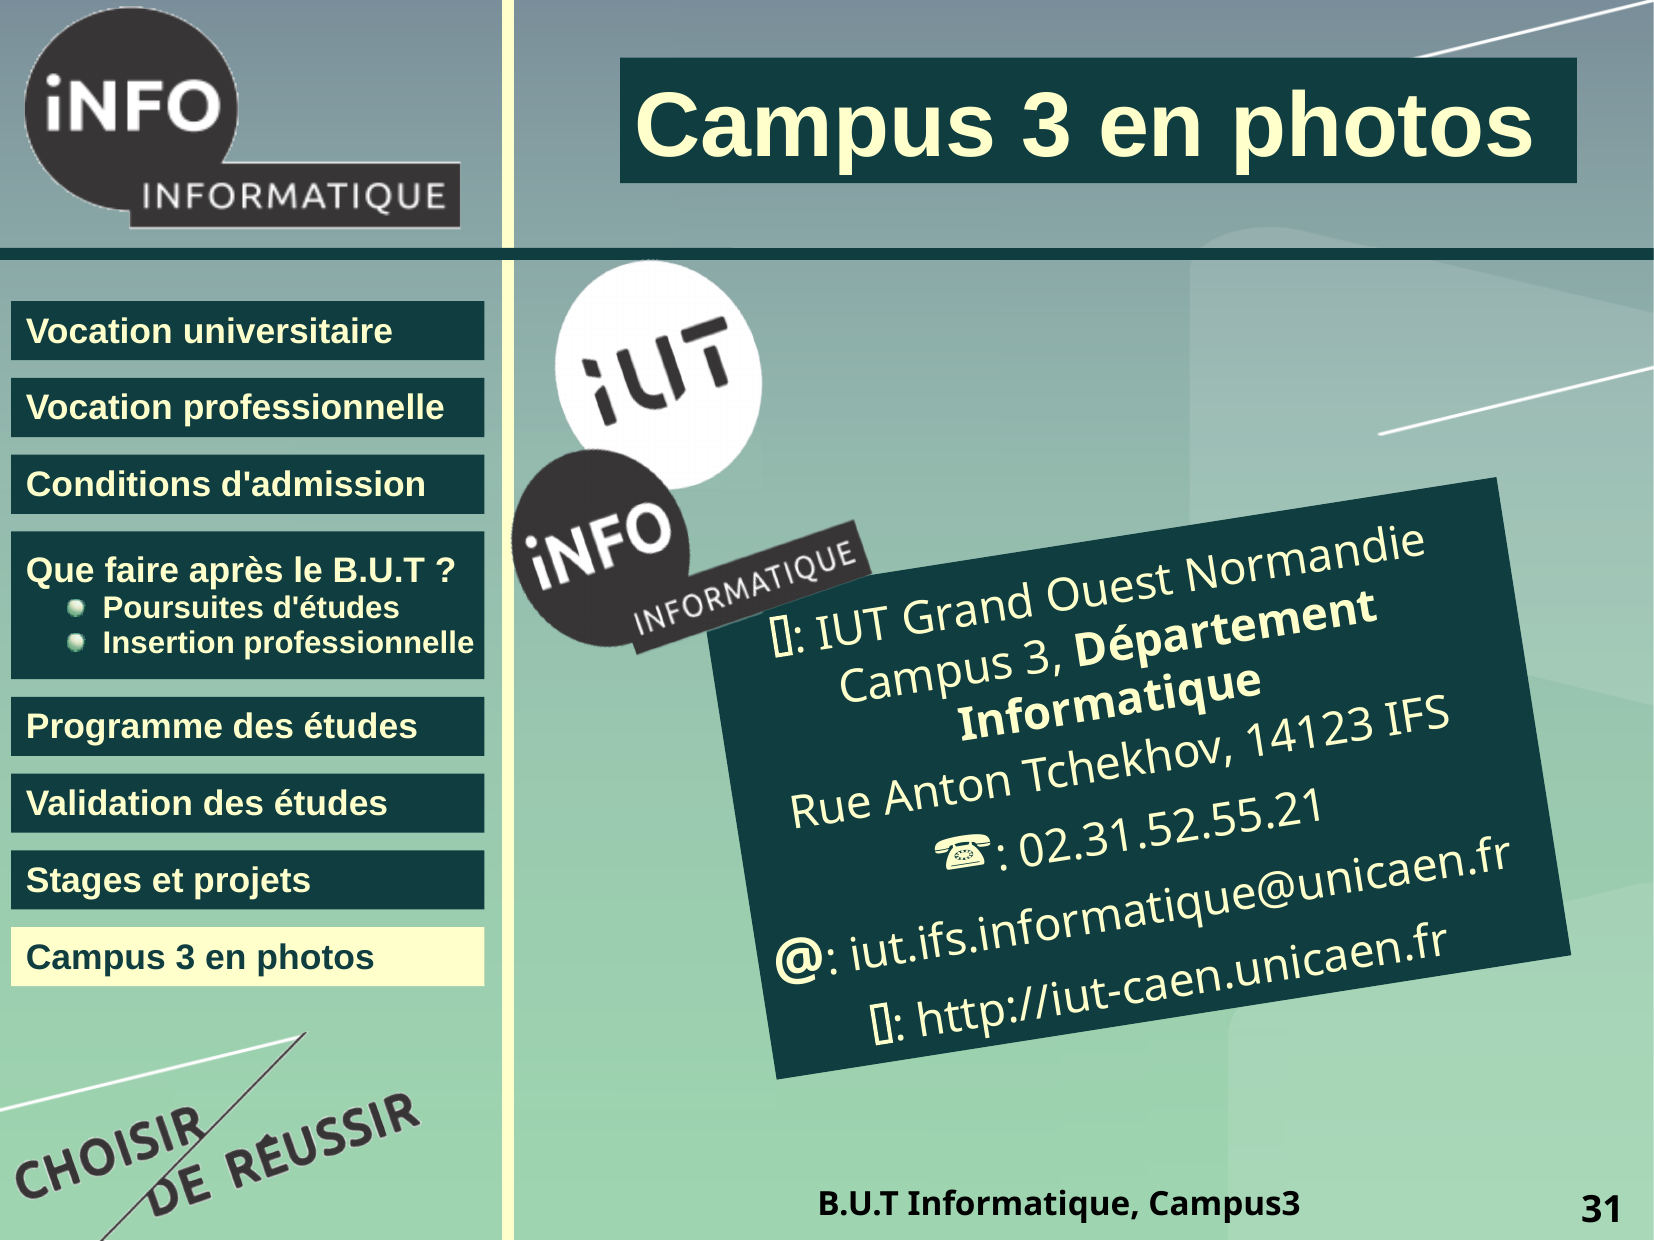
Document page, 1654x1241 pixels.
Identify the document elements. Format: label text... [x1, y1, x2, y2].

text_box Vocation universitaire [11, 301, 485, 361]
text_box Conditions d'admission [11, 454, 485, 514]
picture [0, 0, 502, 247]
text_box Stages et projets [11, 850, 485, 910]
text_box Campus 3 en photos [11, 927, 485, 987]
text_box Que faire après le B.U.T ? Poursuites d'études Insertion professionnelle [11, 531, 485, 680]
text_box : IUT Grand Ouest Normandie Campus 3, Département Informatique Rue Anton Tchekhov, 14123 IFS : 02.31.52.55.21 @: iut.ifs.informatique@unicaen.fr : http://iut-caen.unicaen.fr [706, 477, 1572, 1080]
text_box Vocation professionnelle [11, 377, 485, 438]
picture [0, 0, 1654, 1241]
text_box Programme des études [11, 696, 485, 756]
text_box Campus 3 en photos [620, 57, 1577, 184]
text_box Validation des études [11, 773, 485, 833]
